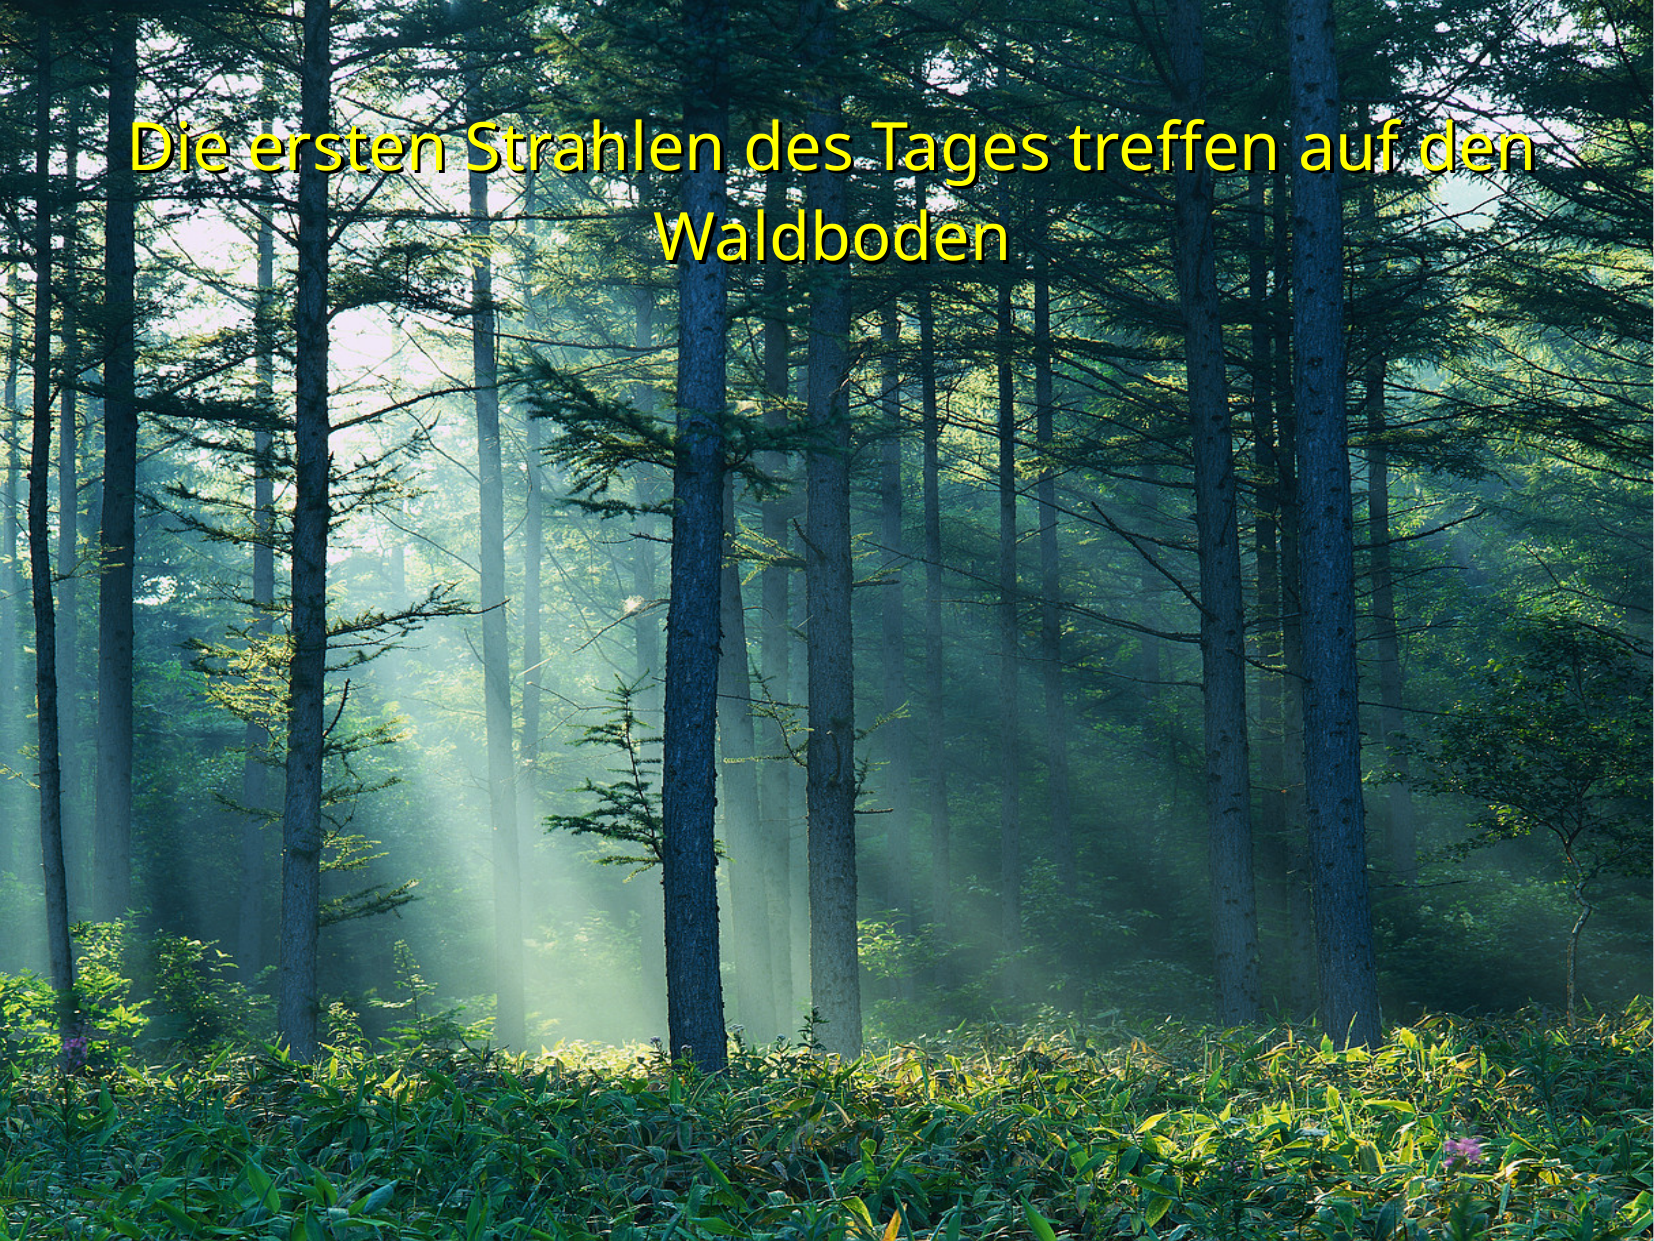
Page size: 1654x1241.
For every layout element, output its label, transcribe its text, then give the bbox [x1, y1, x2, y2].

picture [0, 0, 1654, 1241]
title Die ersten Strahlen des Tages treffen auf den Waldboden [88, 29, 1577, 350]
